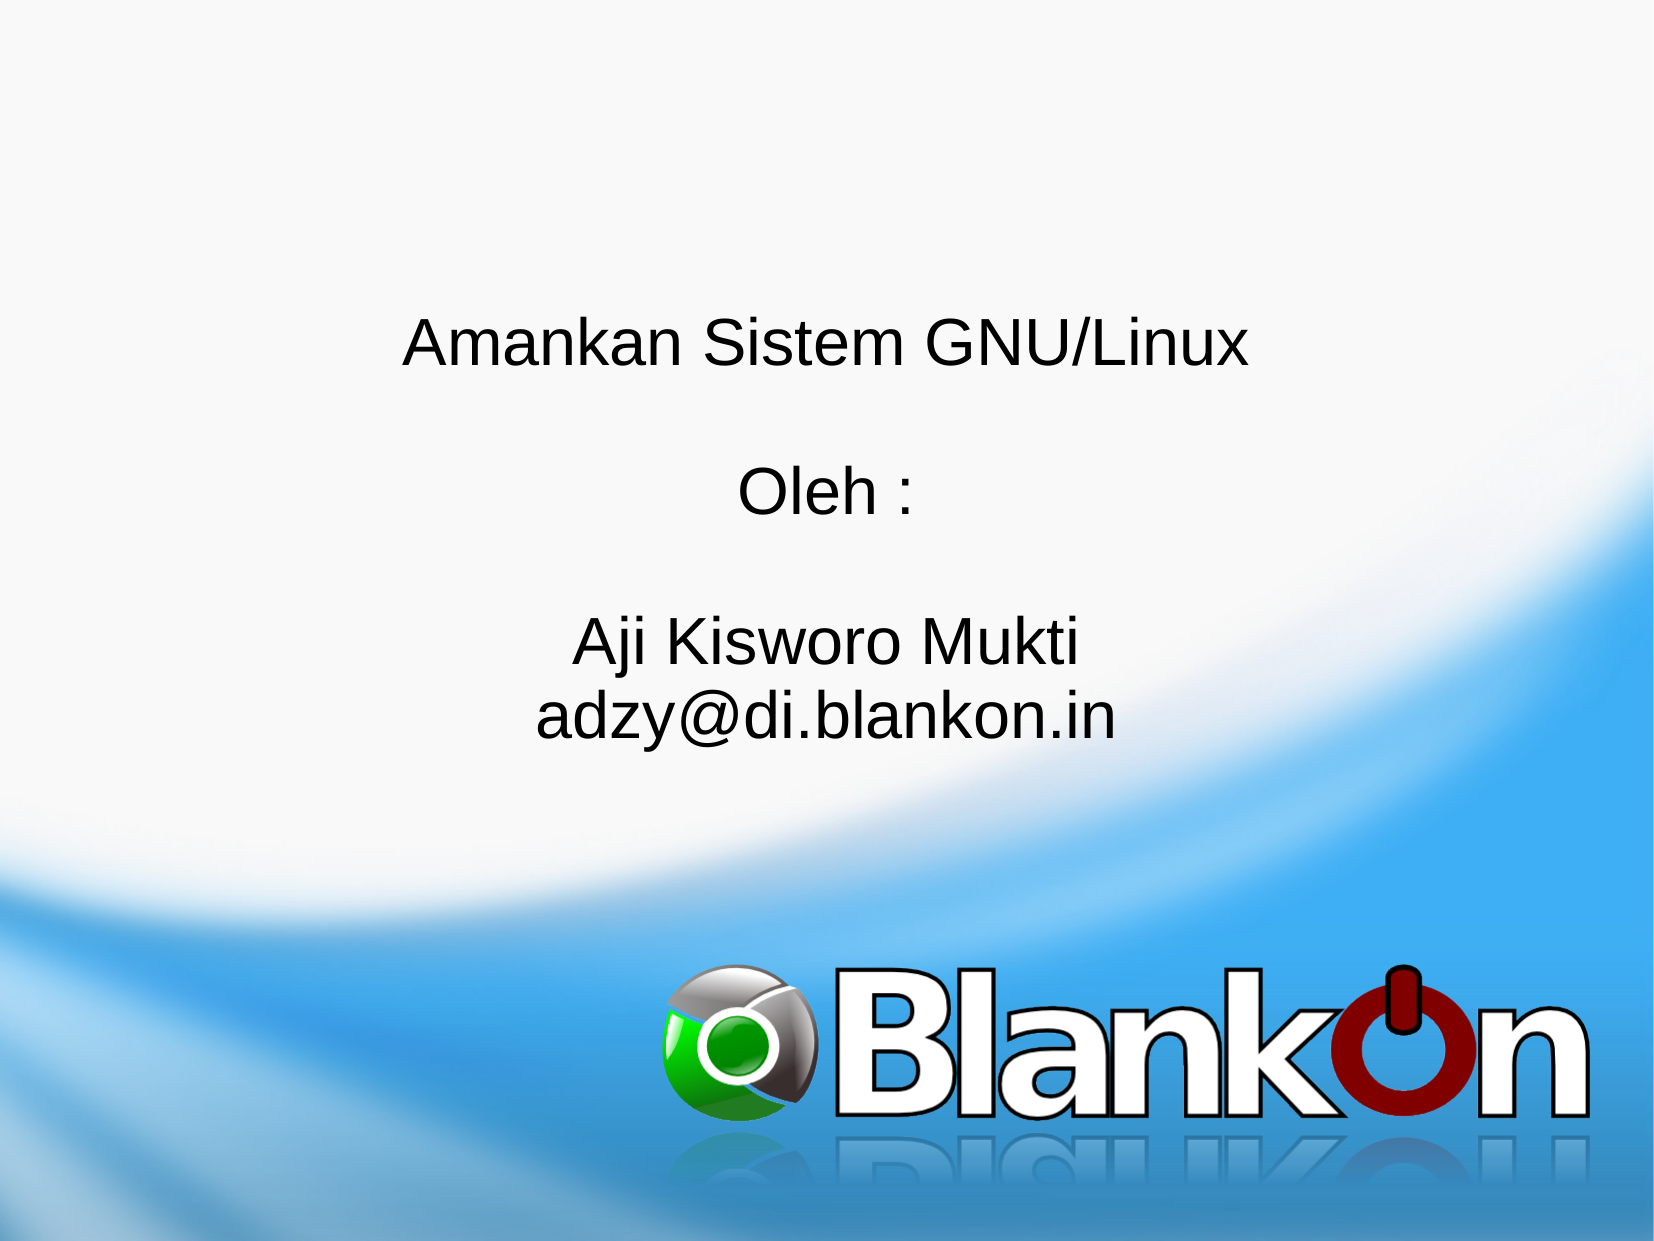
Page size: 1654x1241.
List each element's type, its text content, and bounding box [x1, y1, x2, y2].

subtitle Amankan Sistem GNU/Linux Oleh : Aji Kisworo Mukti adzy@di.blankon.in [82, 84, 1571, 973]
picture [0, 0, 1654, 1241]
